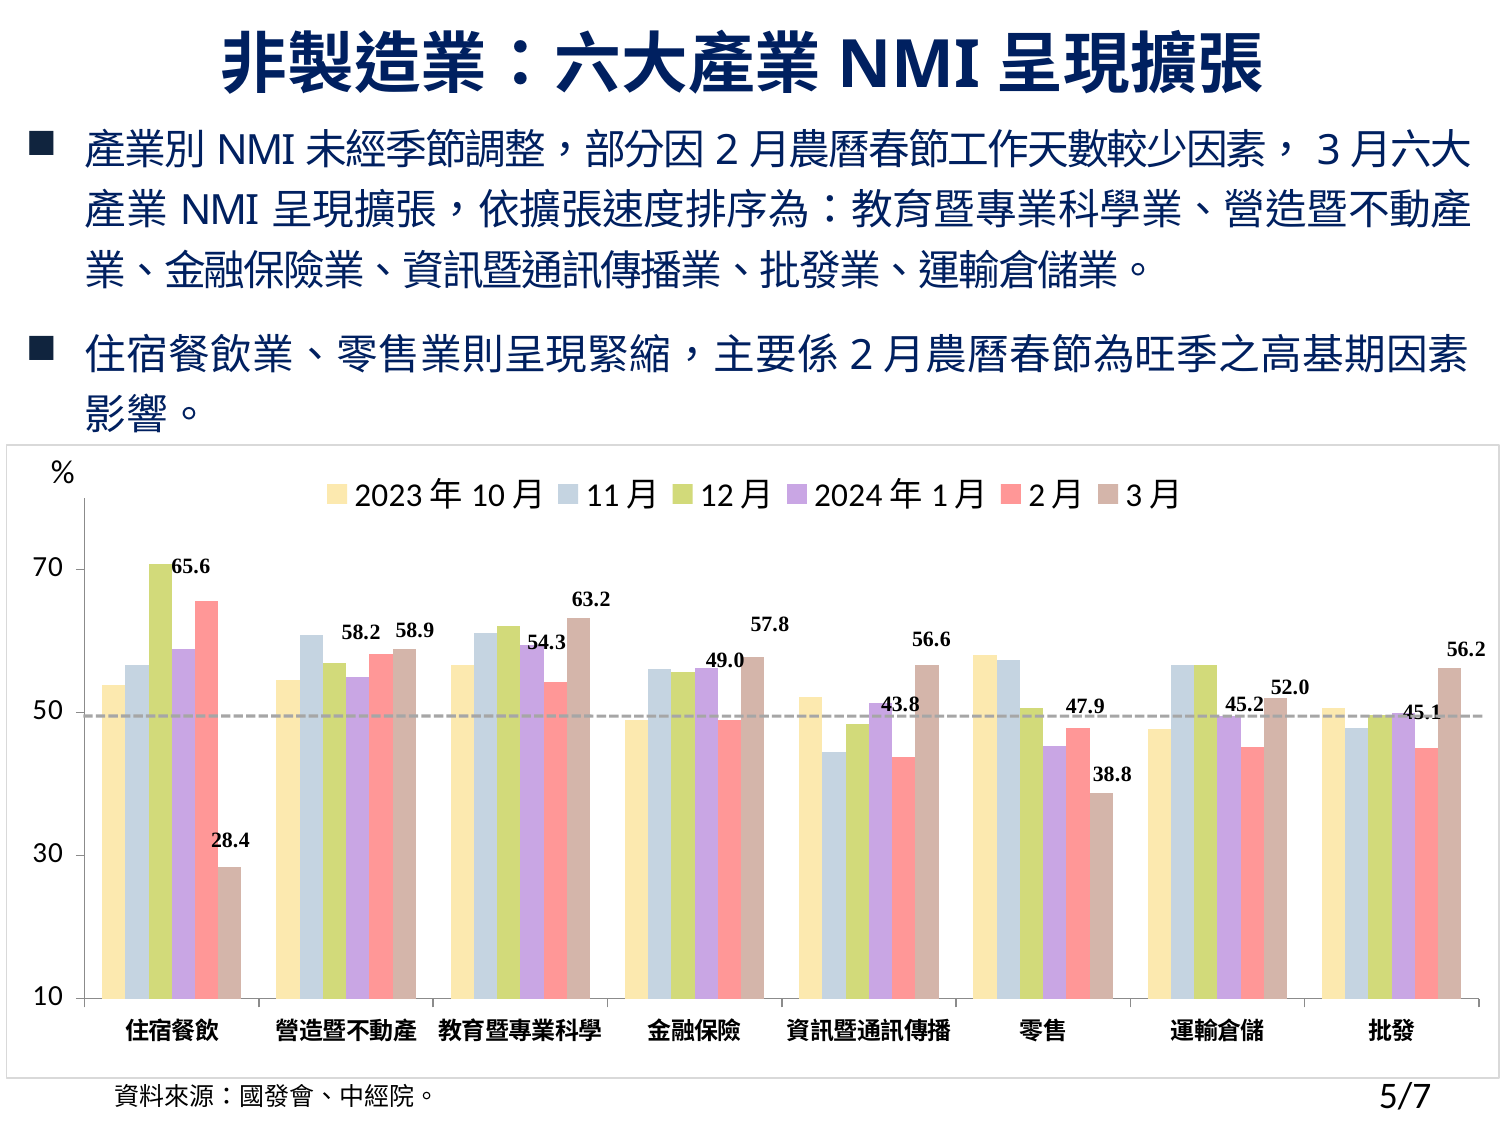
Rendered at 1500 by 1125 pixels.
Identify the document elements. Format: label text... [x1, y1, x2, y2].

title 非製造業：六大產業NMI呈現擴張 [0, 0, 1500, 134]
text_box % [36, 442, 131, 498]
chart [5, 444, 1500, 1079]
text_box 產業別NMI未經季節調整，部分因2月農曆春節工作天數較少因素，3月六大產業NMI呈現擴張，依擴張速度排序為：教育暨專業科學業、營造暨不動產業、金融保險業、資訊暨通訊傳播業、批發業、運輸倉儲業。 住宿餐飲業、零售業則呈現緊縮，主要係2月農曆春節為旺季之高基期因素影響。 [0, 98, 1500, 407]
text_box 資料來源：國發會、中經院。 [100, 1079, 1500, 1118]
